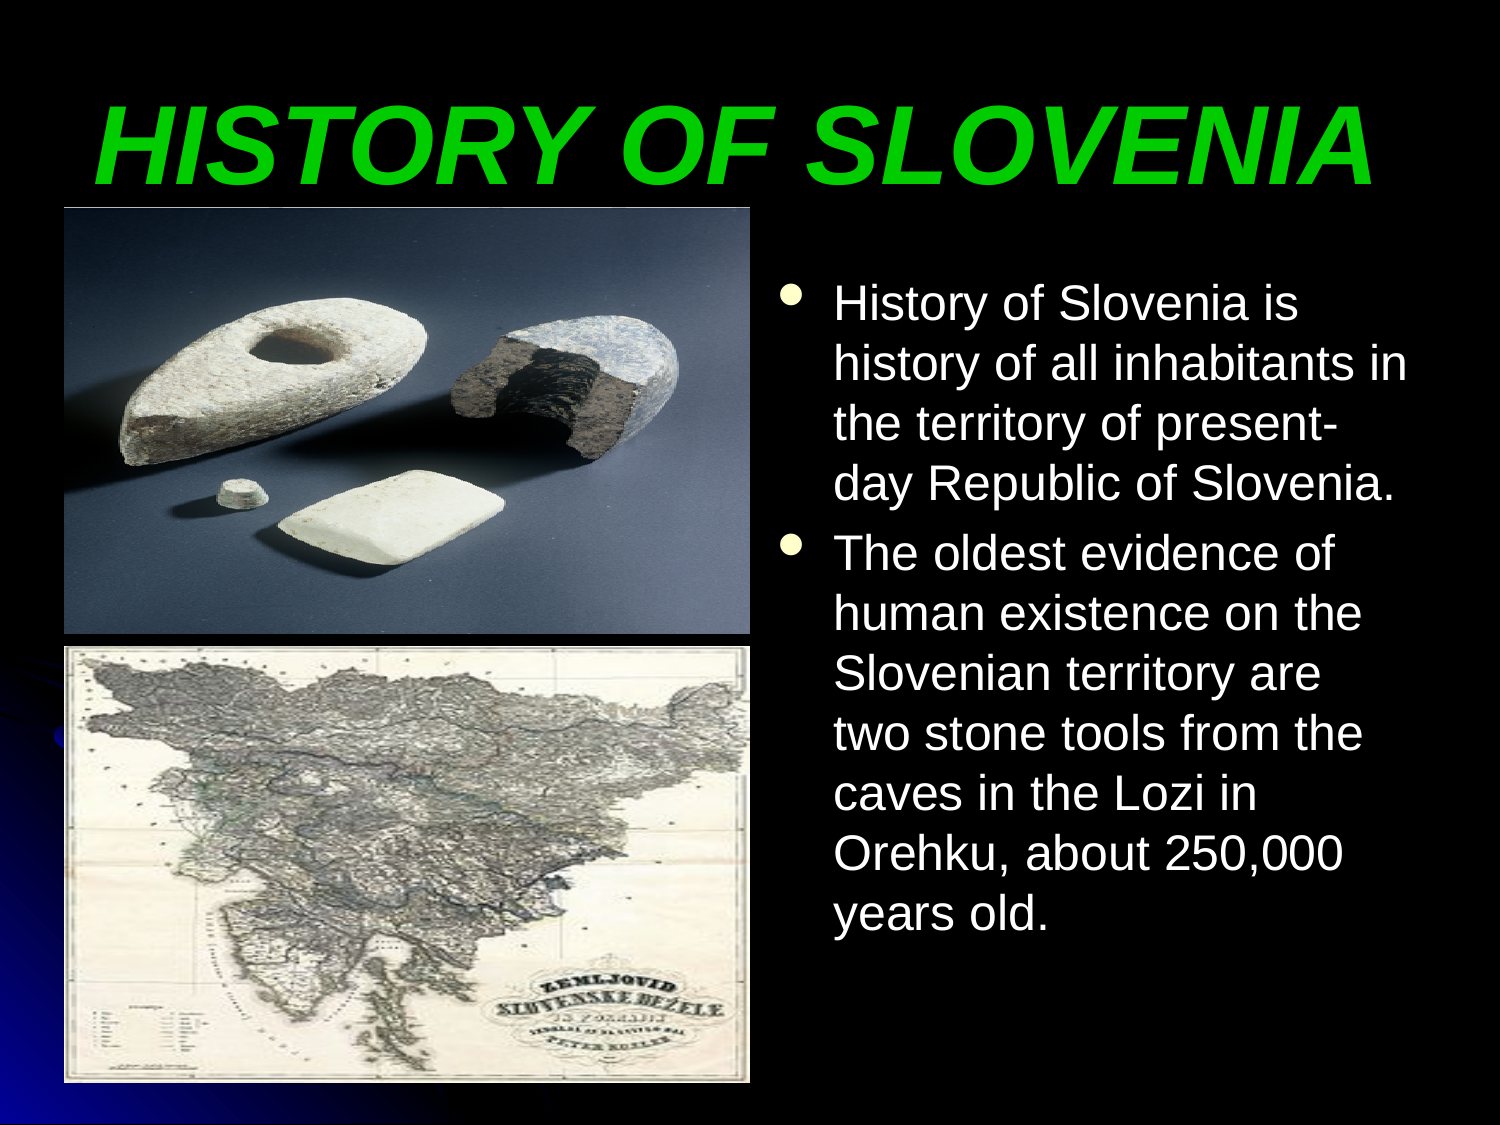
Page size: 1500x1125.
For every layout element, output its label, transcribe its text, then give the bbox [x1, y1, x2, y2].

picture [64, 207, 750, 634]
list History of Slovenia is history of all inhabitants in the territory of present-day Republic of Slovenia. The oldest evidence of human existence on the Slovenian territory are two stone tools from the caves in the Lozi in Orehku, about 250,000 years old. [761, 262, 1425, 1006]
picture [64, 646, 750, 1083]
title HISTORY OF SLOVENIA [75, 45, 1425, 233]
